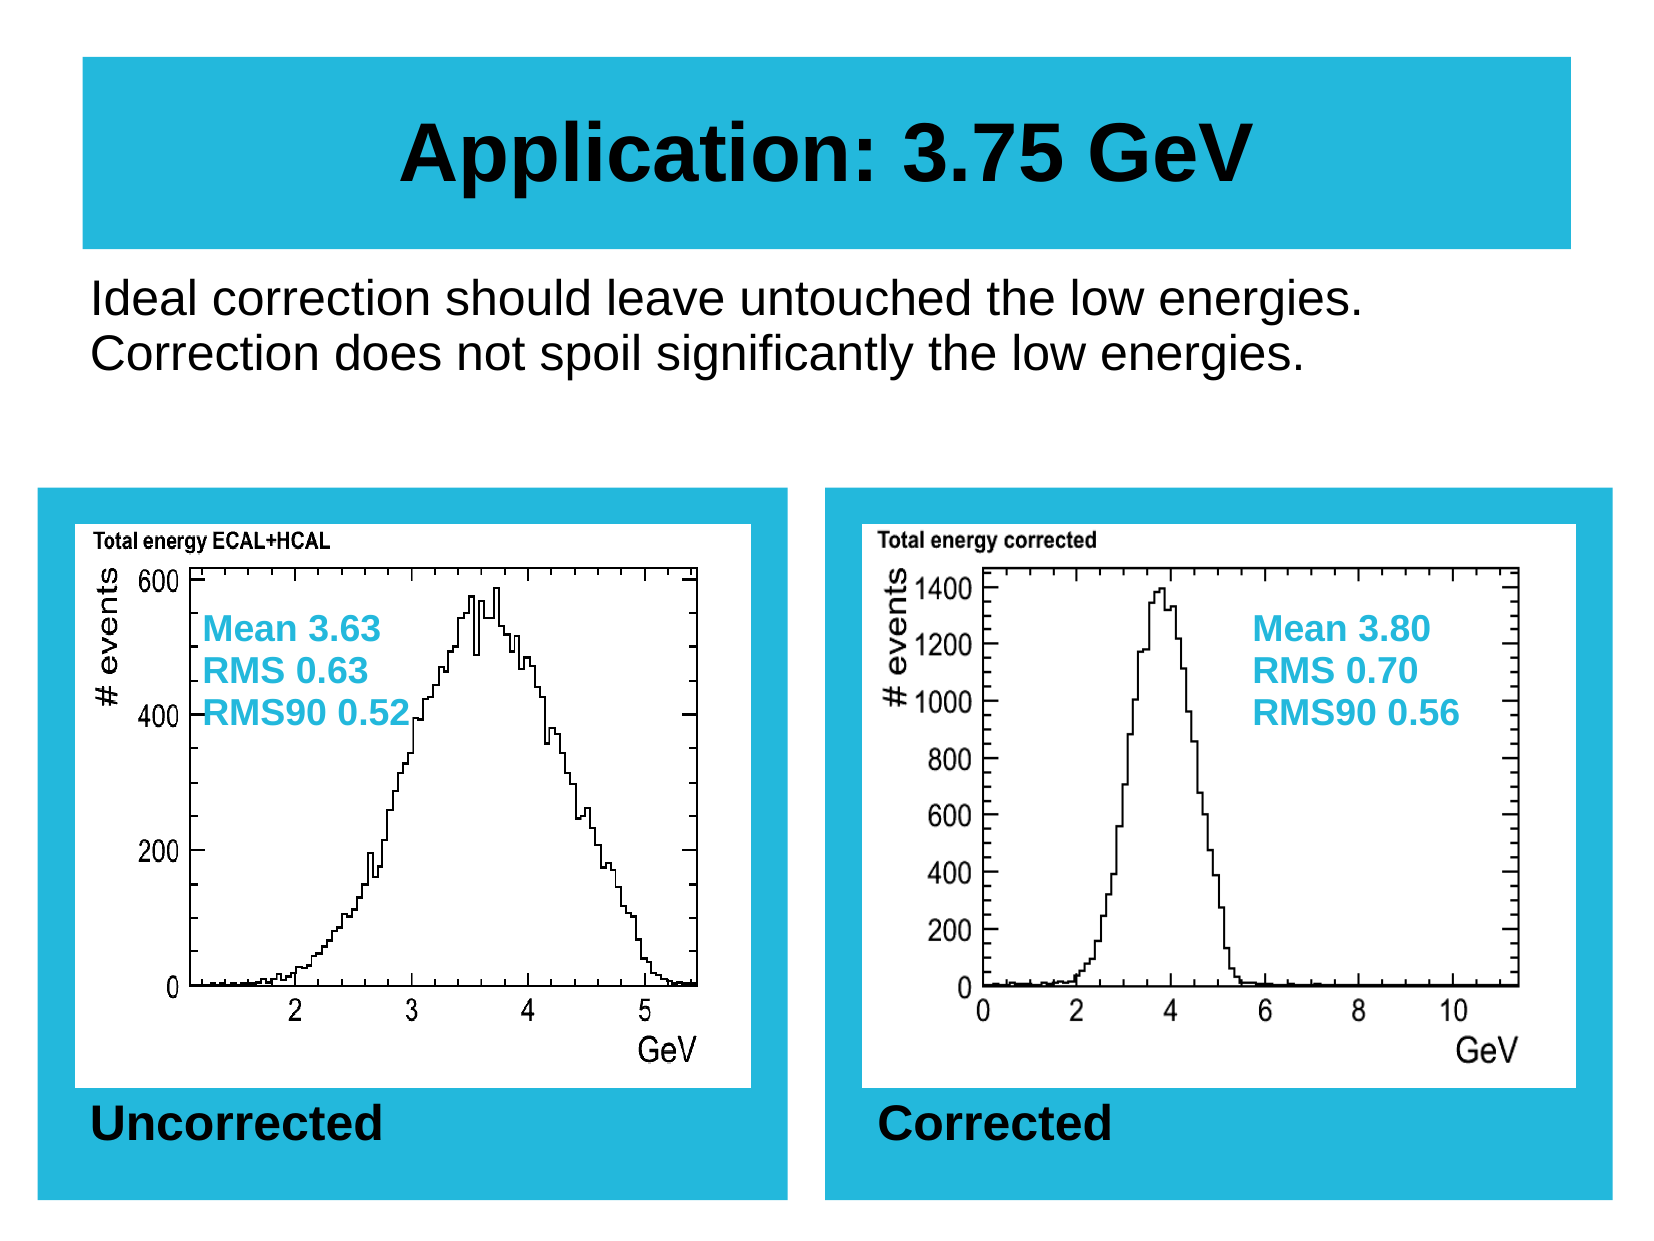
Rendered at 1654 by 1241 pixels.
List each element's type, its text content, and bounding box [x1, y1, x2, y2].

text_box [37, 487, 788, 1201]
text_box Mean 3.80 RMS 0.70 RMS90 0.56 [1237, 600, 1501, 741]
picture [862, 524, 1576, 1088]
text_box Uncorrected [75, 1087, 601, 1163]
text_box Mean 3.63 RMS 0.63 RMS90 0.52 [187, 600, 451, 741]
text_box Corrected [862, 1087, 1388, 1163]
text_box Ideal correction should leave untouched the low energies. Correction does not spoil significantly the low energies. [75, 262, 1576, 464]
text_box [825, 487, 1613, 1201]
title Application: 3.75 GeV [82, 56, 1571, 250]
picture [75, 524, 751, 1088]
